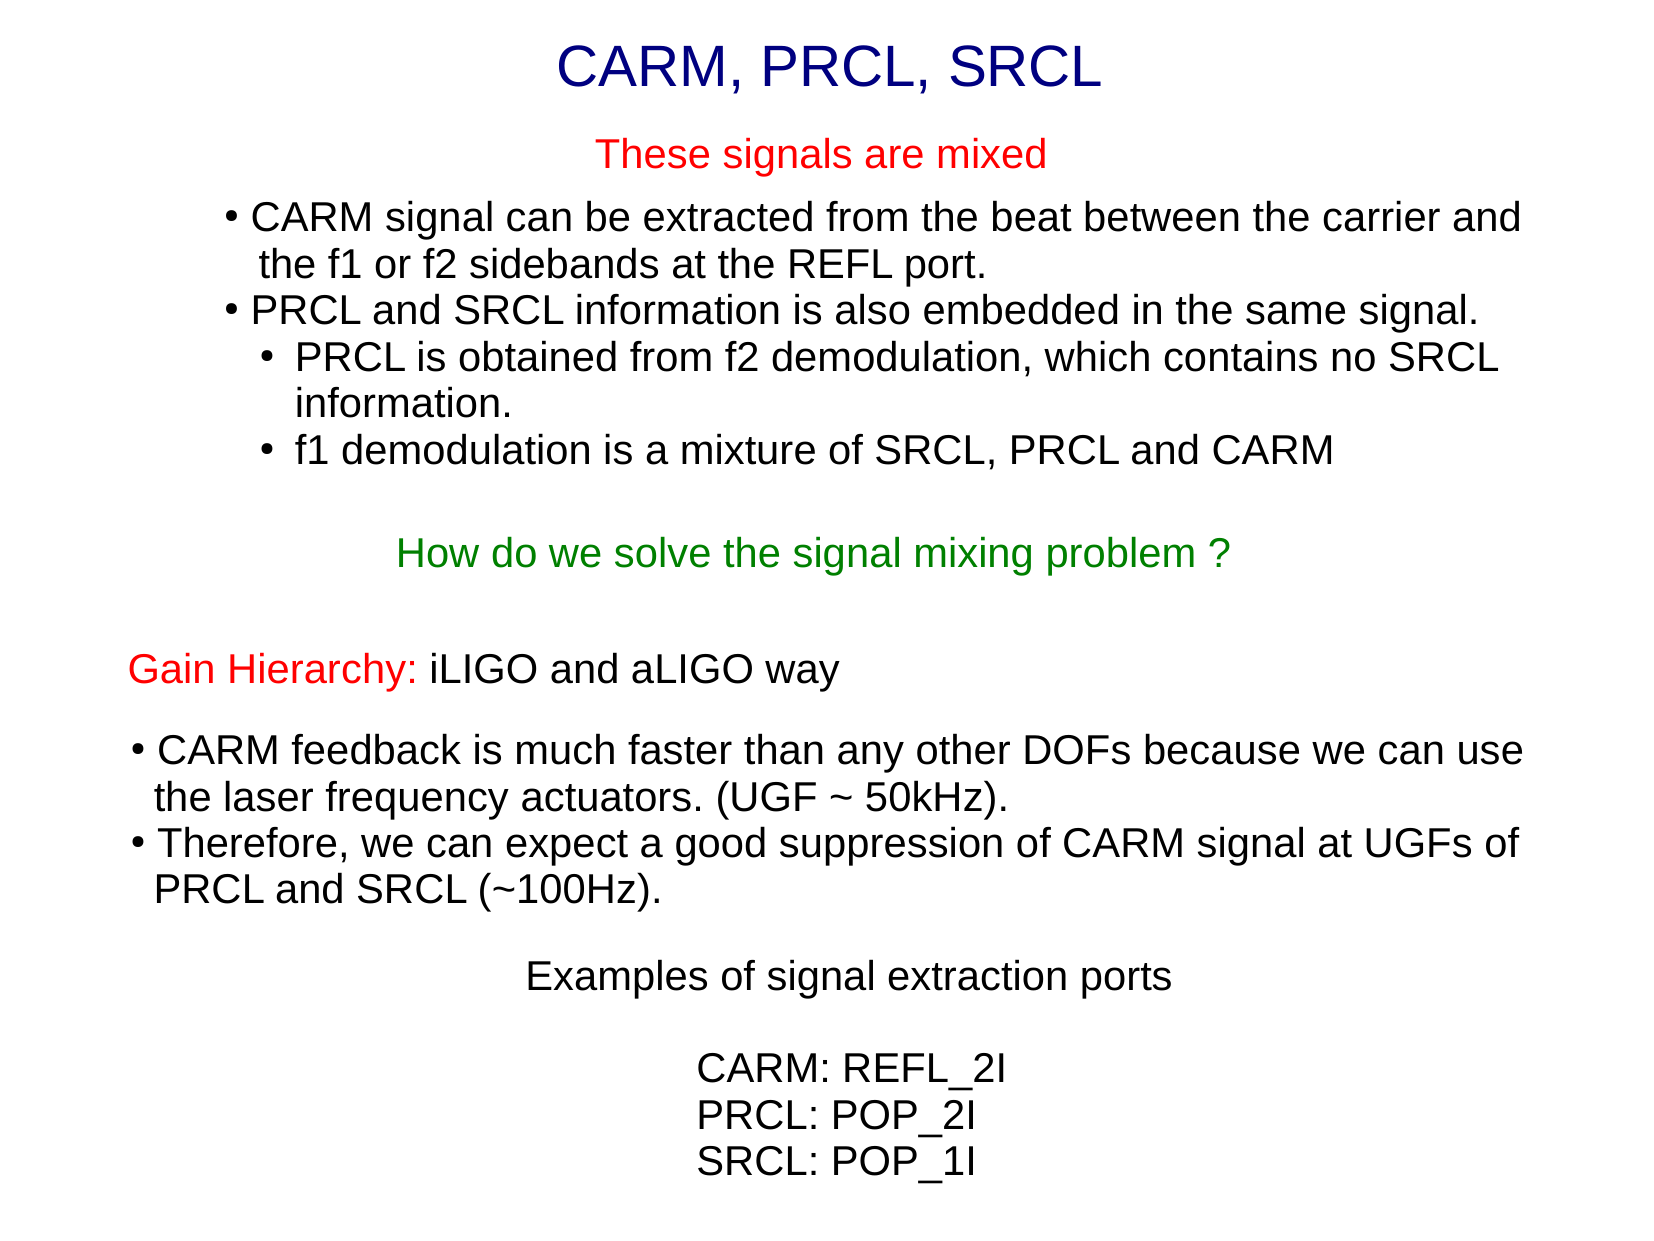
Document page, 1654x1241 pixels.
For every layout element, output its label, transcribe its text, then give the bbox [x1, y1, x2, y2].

text_box Examples of signal extraction ports [510, 944, 1189, 1007]
text_box CARM signal can be extracted from the beat between the carrier and the f1 or f2 sidebands at the REFL port. PRCL and SRCL information is also embedded in the same signal. PRCL is obtained from f2 demodulation, which contains no SRCL information. f1 demodulation is a mixture of SRCL, PRCL and CARM [209, 186, 1538, 481]
text_box These signals are mixed [580, 123, 1063, 185]
text_box How do we solve the signal mixing problem ? [381, 522, 1247, 585]
text_box CARM: REFL_2I PRCL: POP_2I SRCL: POP_1I [681, 1037, 1023, 1192]
text_box Gain Hierarchy: iLIGO and aLIGO way [112, 638, 856, 701]
text_box CARM, PRCL, SRCL [542, 26, 1119, 107]
text_box CARM feedback is much faster than any other DOFs because we can use the laser frequency actuators. (UGF ~ 50kHz). Therefore, we can expect a good suppression of CARM signal at UGFs of PRCL and SRCL (~100Hz). [115, 719, 1540, 921]
